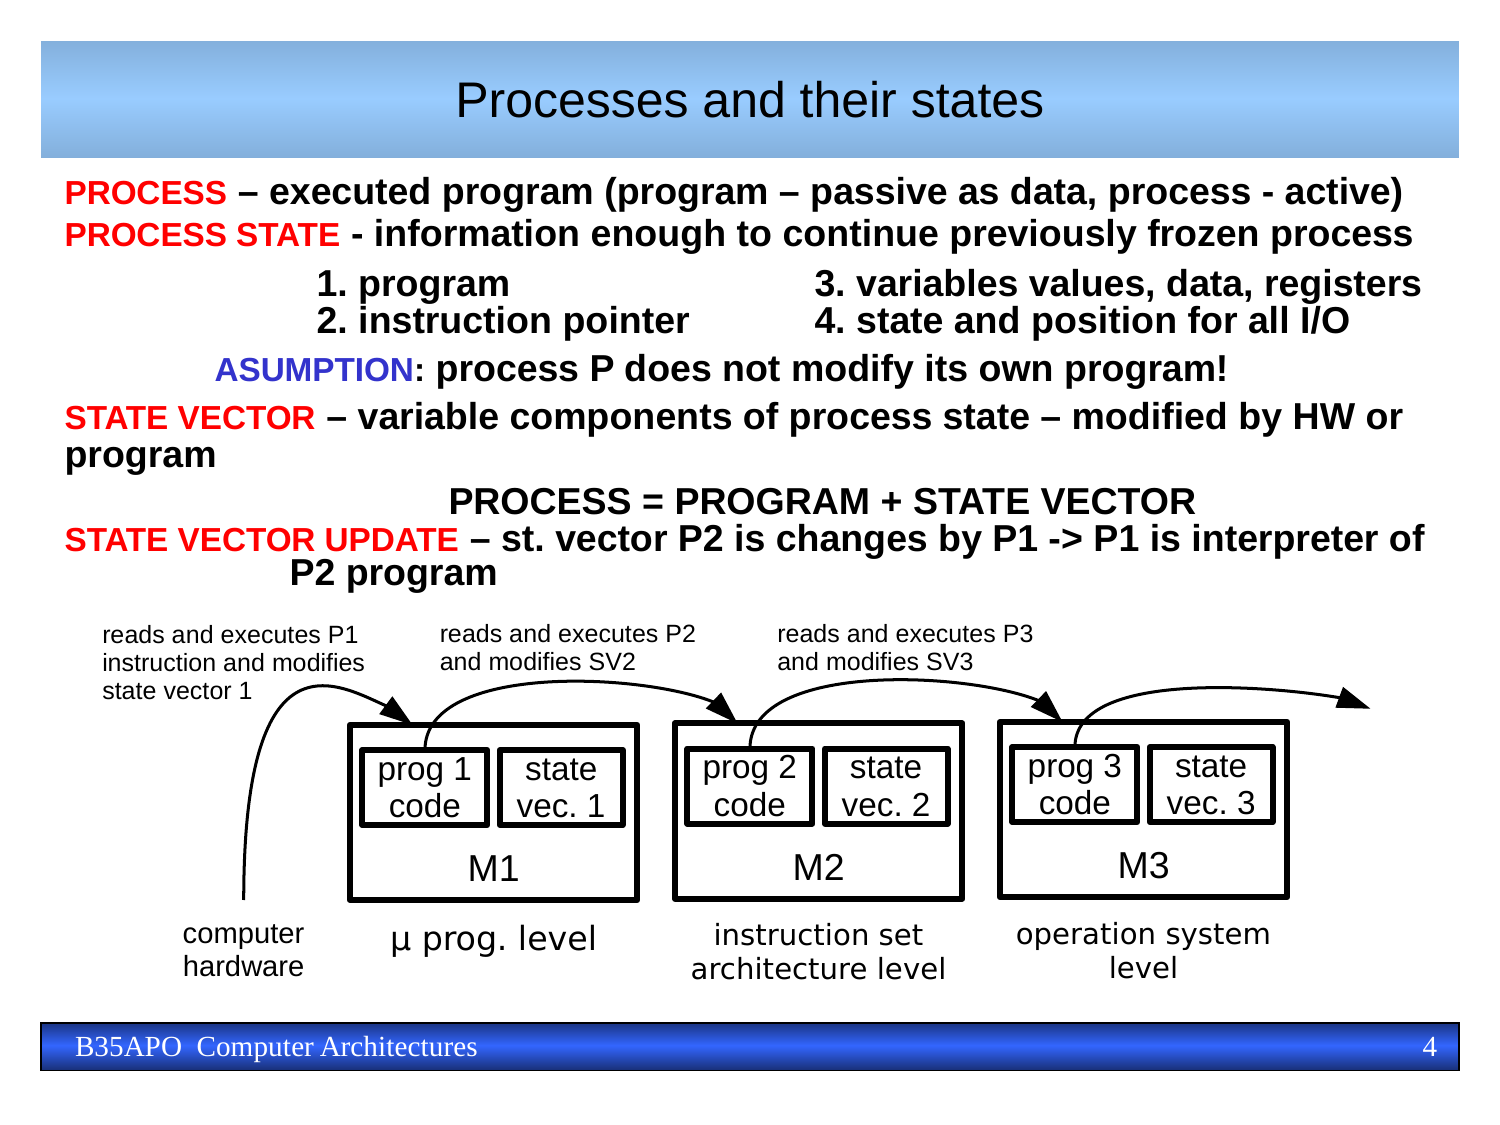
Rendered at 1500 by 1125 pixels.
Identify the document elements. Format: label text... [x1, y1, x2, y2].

text_box prog 3 code [1012, 747, 1138, 823]
text_box state vec. 3 [1149, 747, 1273, 823]
text_box μ prog. level [349, 912, 638, 966]
text_box computer hardware [150, 900, 338, 1000]
title Processes and their states [41, 41, 1459, 158]
text_box reads and executes P1 instruction and modifies state vector 1 [87, 613, 400, 713]
text_box prog 2 code [687, 748, 813, 824]
text_box reads and executes P2 and modifies SV2 [425, 612, 738, 712]
text_box M3 [999, 722, 1288, 898]
text_box reads and executes P3 and modifies SV3 [762, 612, 1075, 712]
text_box prog 1 code [362, 750, 488, 826]
text_box instruction set architecture level [674, 910, 963, 995]
text_box PROCESS – executed program (program – passive as data, process - active) PROCESS STATE - information enough to continue previously frozen process 1. program 3. variables values, data, registers 2. instruction pointer 4. state and position for all I/O ASUMPTION: process P does not modify its own program! STATE VECTOR – variable components of process state – modified by HW or program PROCESS = PROGRAM + STATE VECTOR STATE VECTOR UPDATE – st. vector P2 is changes by P1 -> P1 is interpreter of P2 program [49, 176, 1450, 700]
text_box M1 [349, 724, 638, 901]
text_box operation system level [999, 909, 1288, 993]
text_box state vec. 2 [824, 748, 948, 824]
text_box state vec. 1 [499, 750, 623, 826]
text_box M2 [674, 723, 963, 899]
